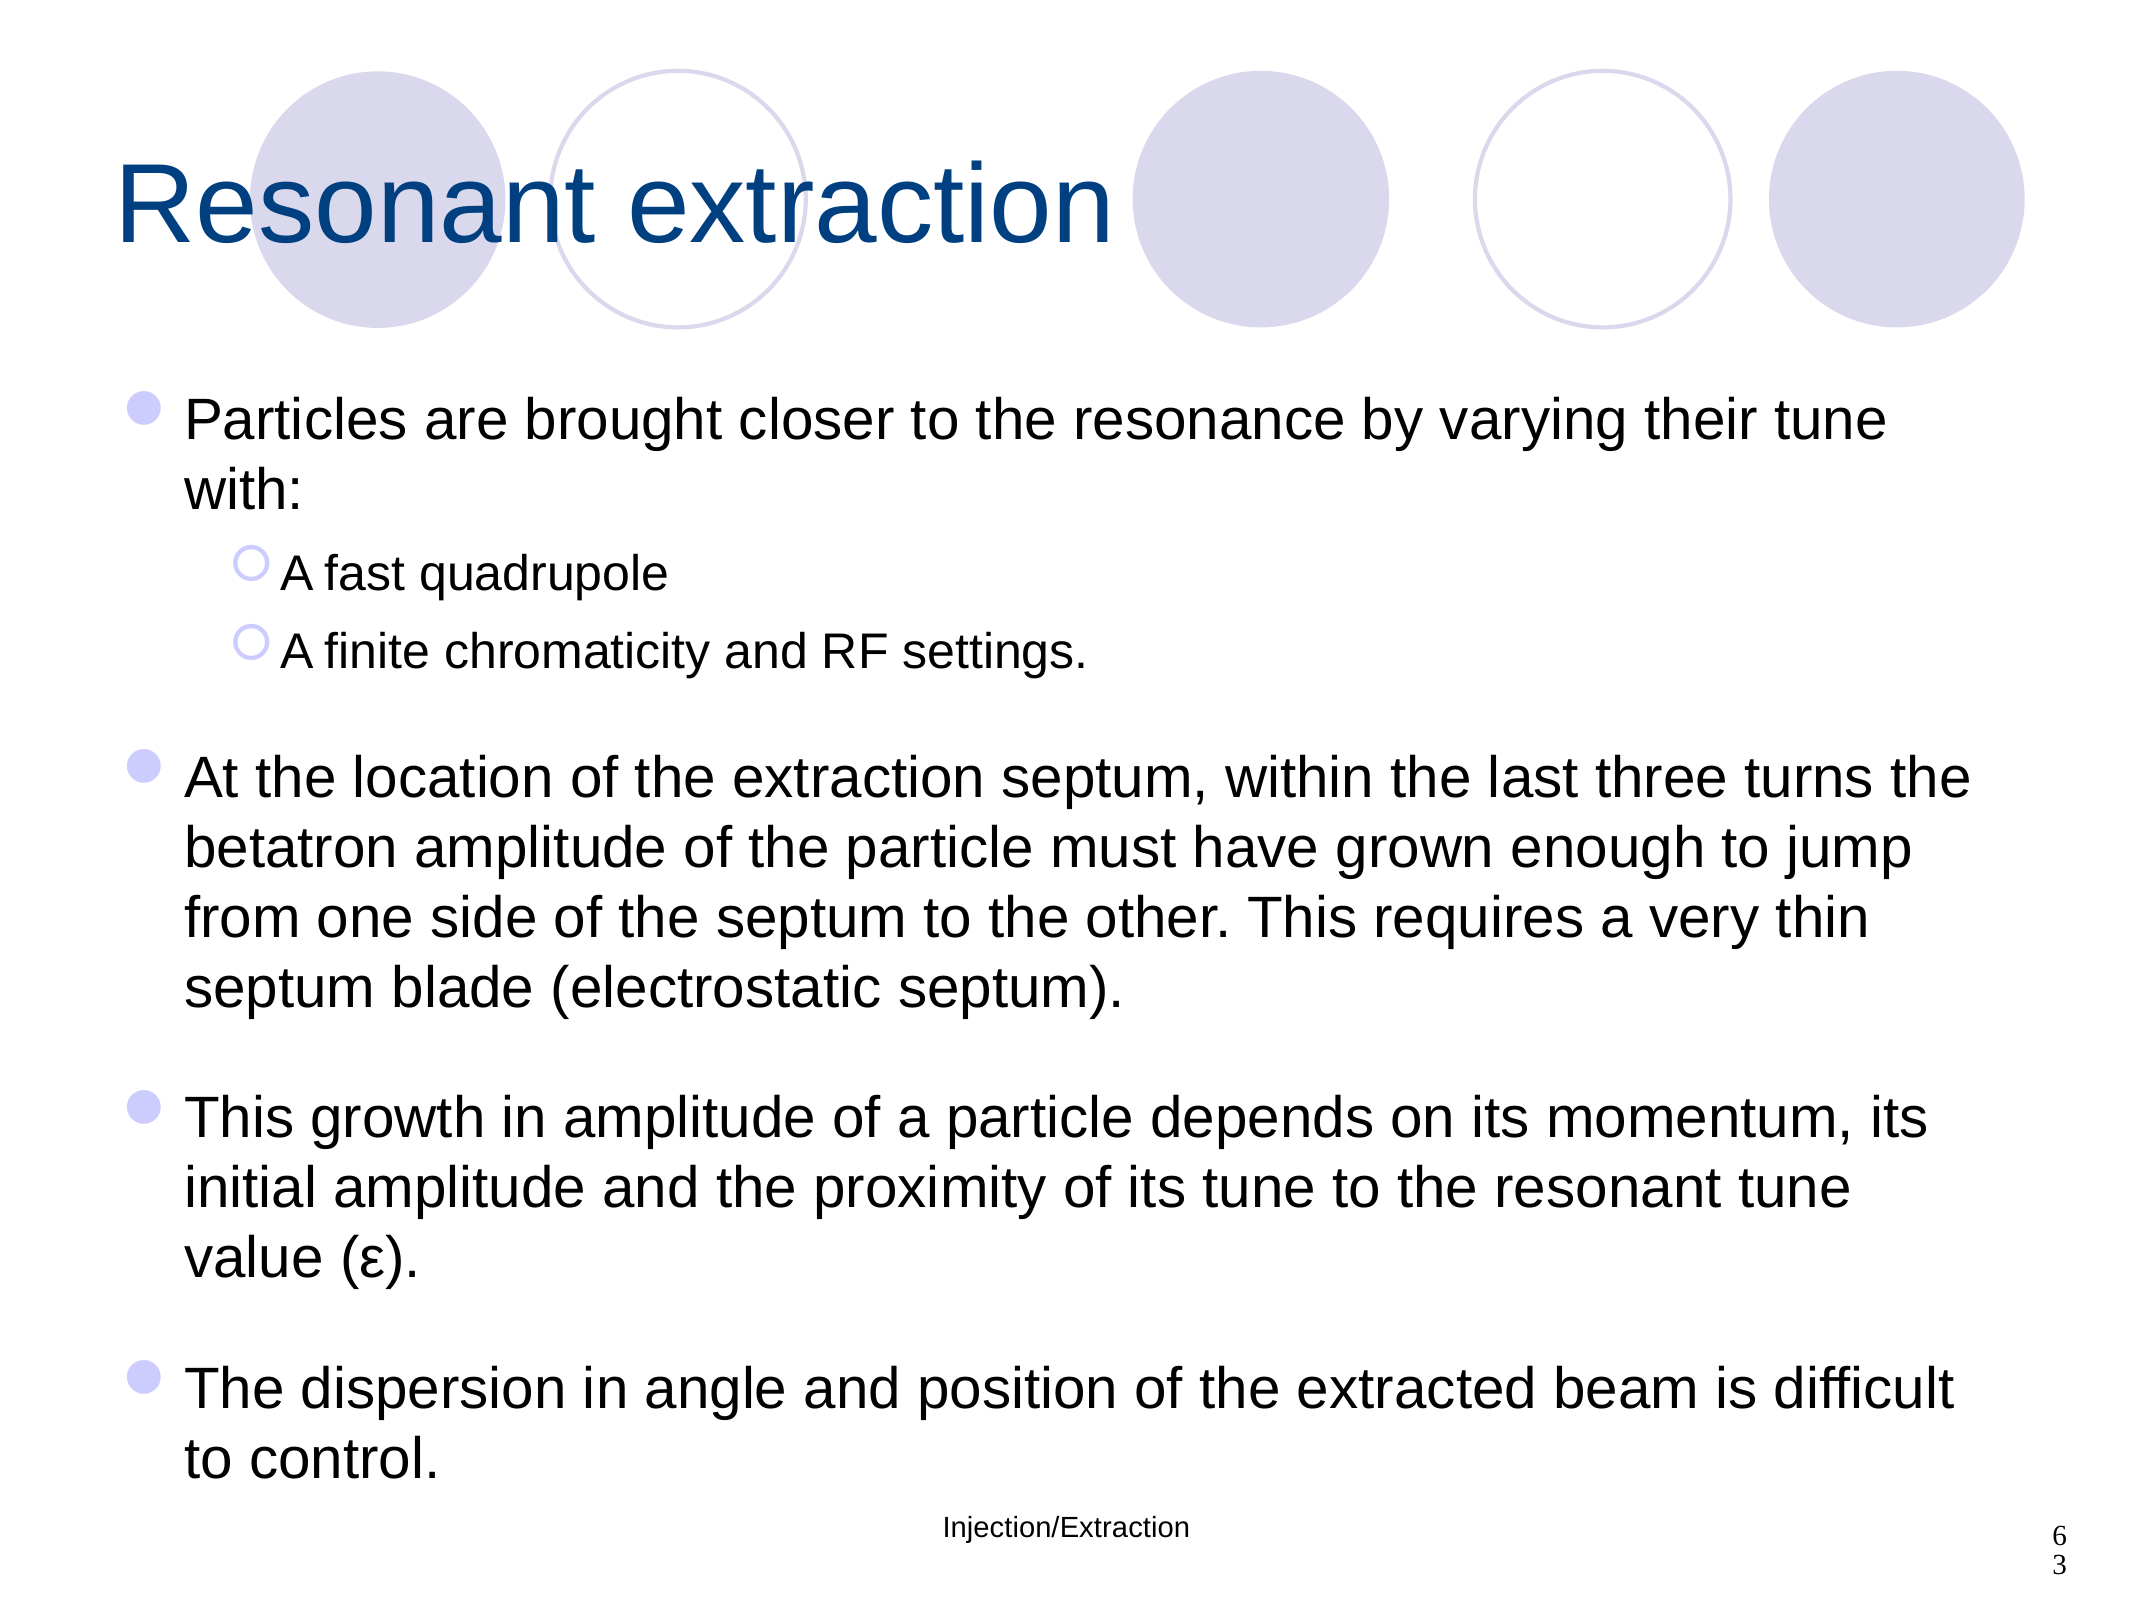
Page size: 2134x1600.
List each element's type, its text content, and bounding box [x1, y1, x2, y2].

title Resonant extraction [106, 21, 2028, 372]
list Particles are brought closer to the resonance by varying their tune with: A fast quadrupole A finite chromaticity and RF settings. At the location of the extraction septum, within the last three turns the betatron amplitude of the particle must have grown enough to jump from one side of the septum to the other. This requires a very thin septum blade (electrostatic septum). This growth in amplitude of a particle depends on its momentum, its initial amplitude and the proximity of its tune to the resonant tune value (ε). The dispersion in angle and position of the extracted beam is difficult to control. [106, 372, 2028, 1600]
